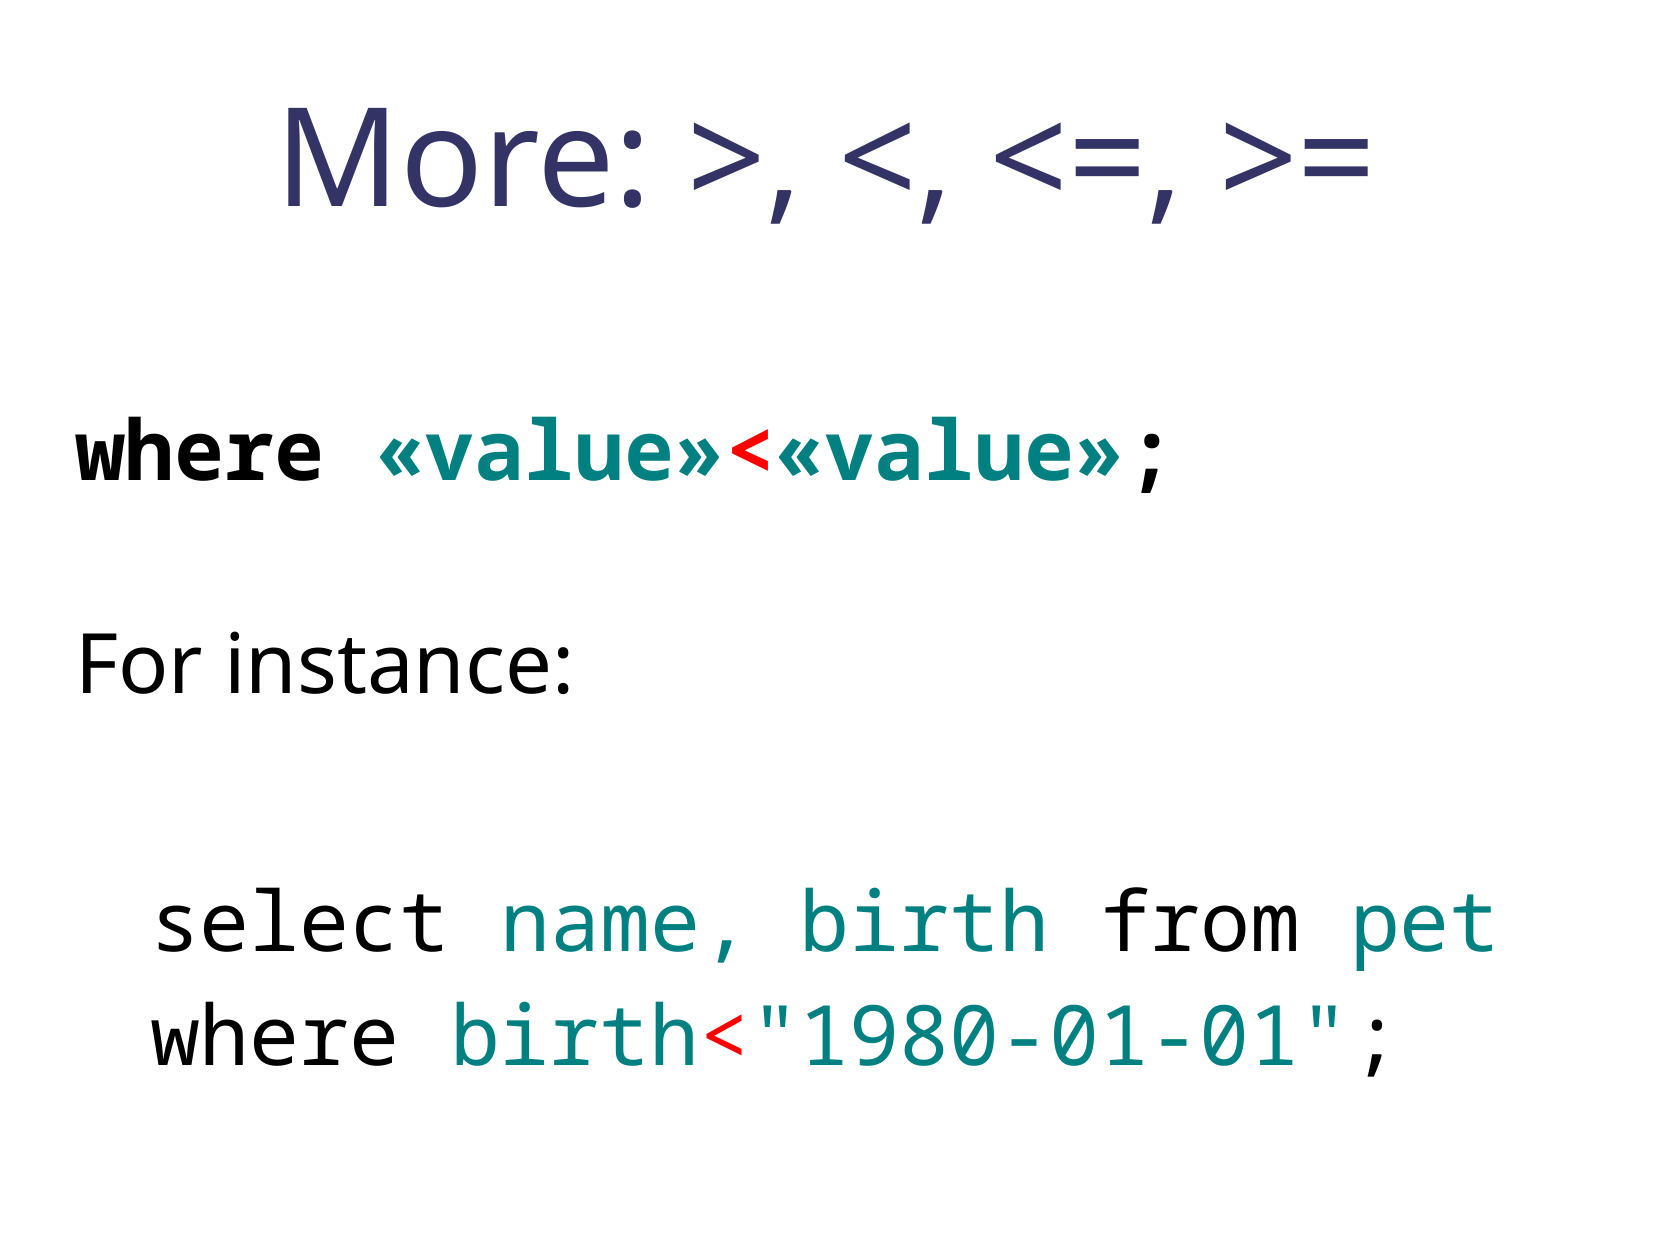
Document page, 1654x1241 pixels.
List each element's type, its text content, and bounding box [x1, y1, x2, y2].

text_box select name, birth from pet where birth<"1980-01-01"; [150, 862, 1560, 1046]
title More: >, <, <=, >= [82, 56, 1571, 250]
text_box For instance: [75, 604, 1654, 795]
subtitle where «value»<«value»; [75, 391, 1560, 551]
